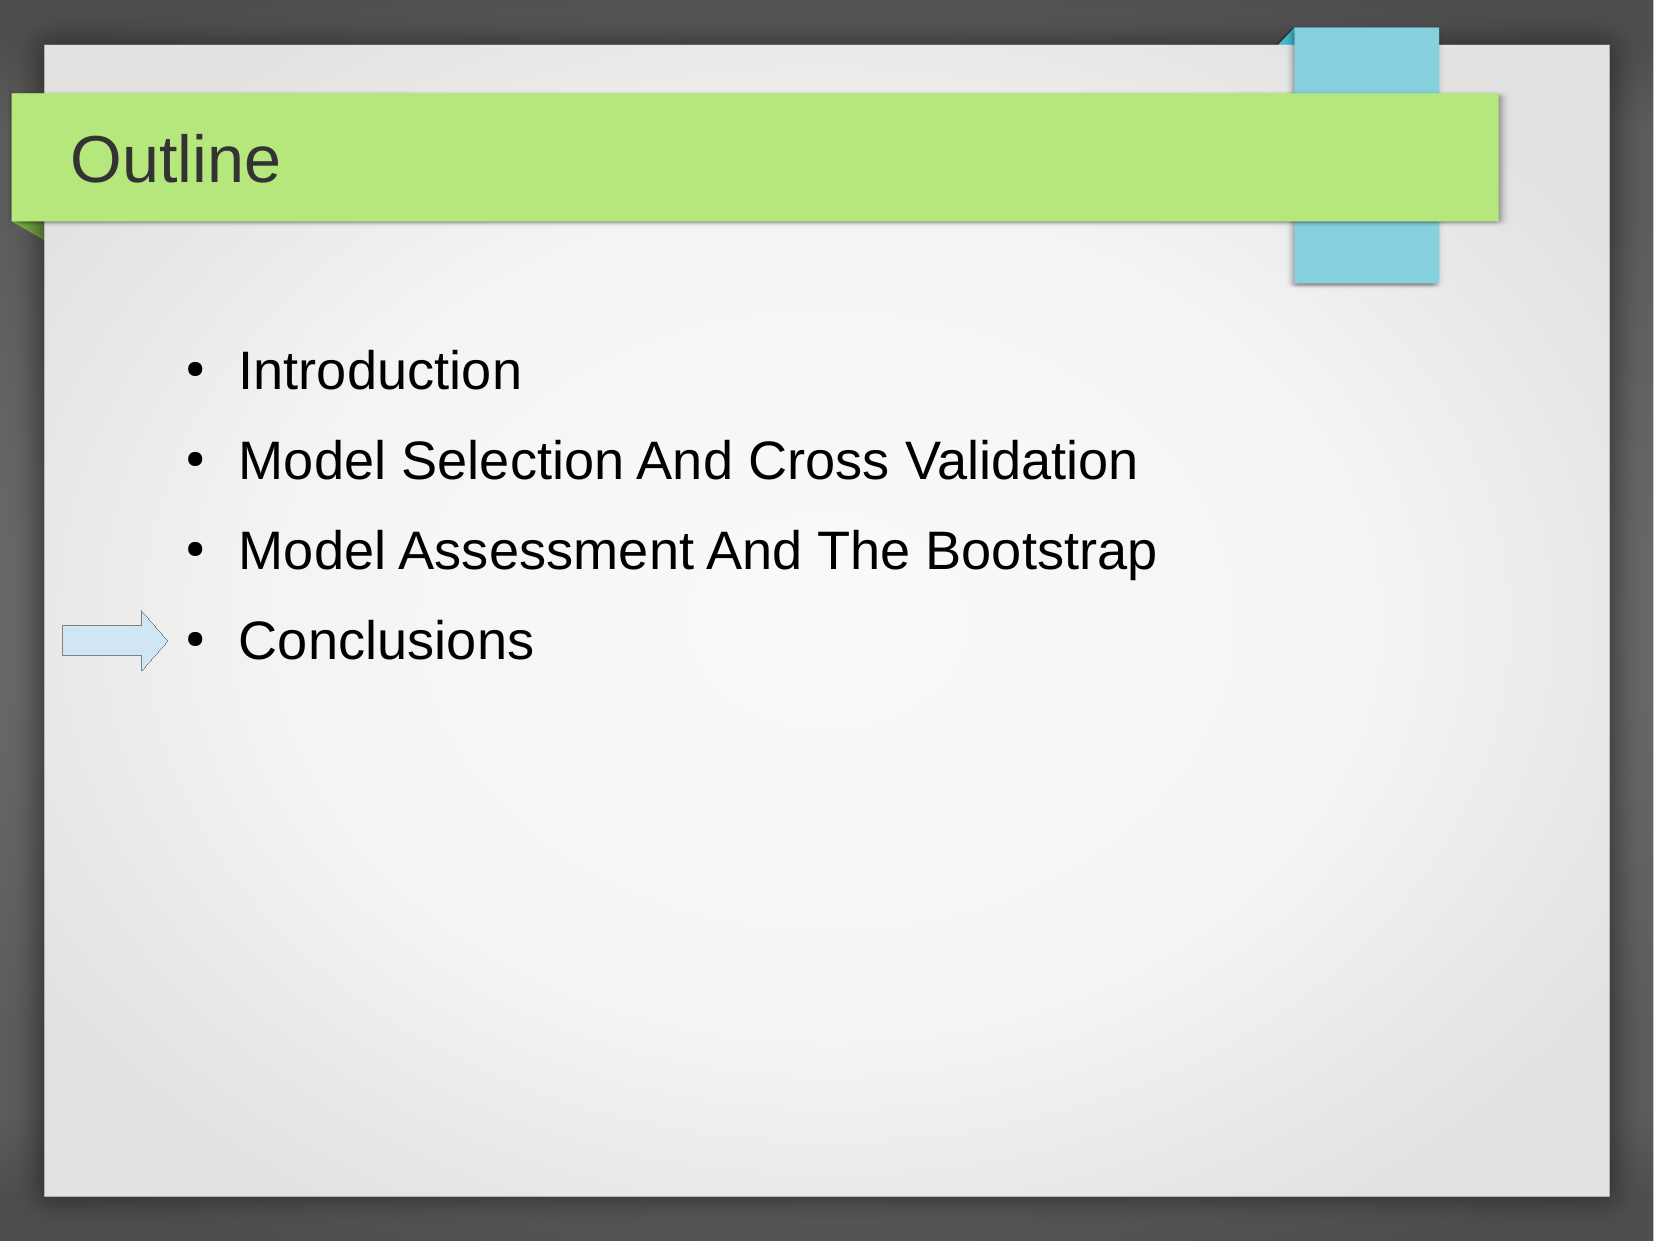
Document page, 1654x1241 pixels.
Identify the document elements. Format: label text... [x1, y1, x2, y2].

list Introduction Model Selection And Cross Validation Model Assessment And The Bootstrap Conclusions [167, 340, 1623, 1060]
text_box [62, 610, 168, 671]
picture [0, 0, 1654, 1241]
title Outline [70, 106, 1229, 213]
